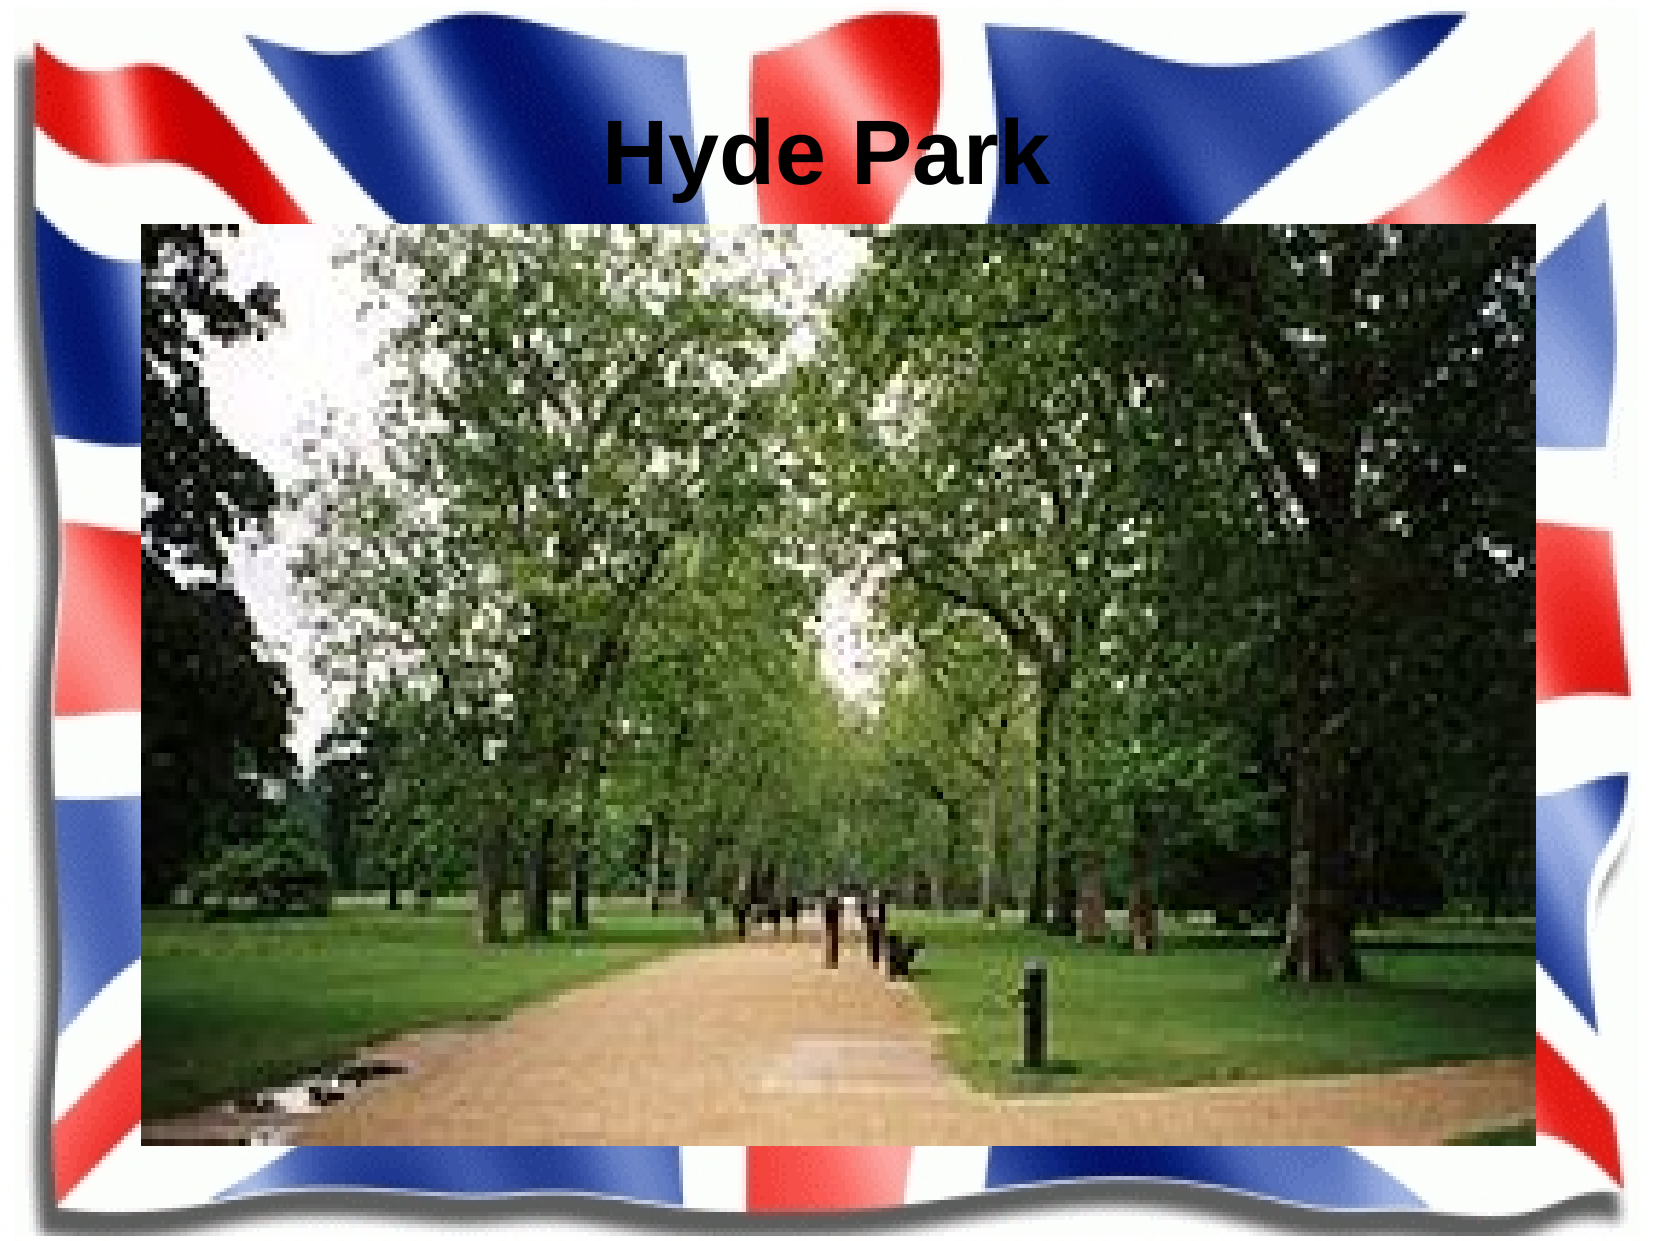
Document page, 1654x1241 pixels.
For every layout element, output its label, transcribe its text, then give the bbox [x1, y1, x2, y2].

picture [0, 0, 1654, 1241]
title Hyde Park [82, 49, 1571, 257]
